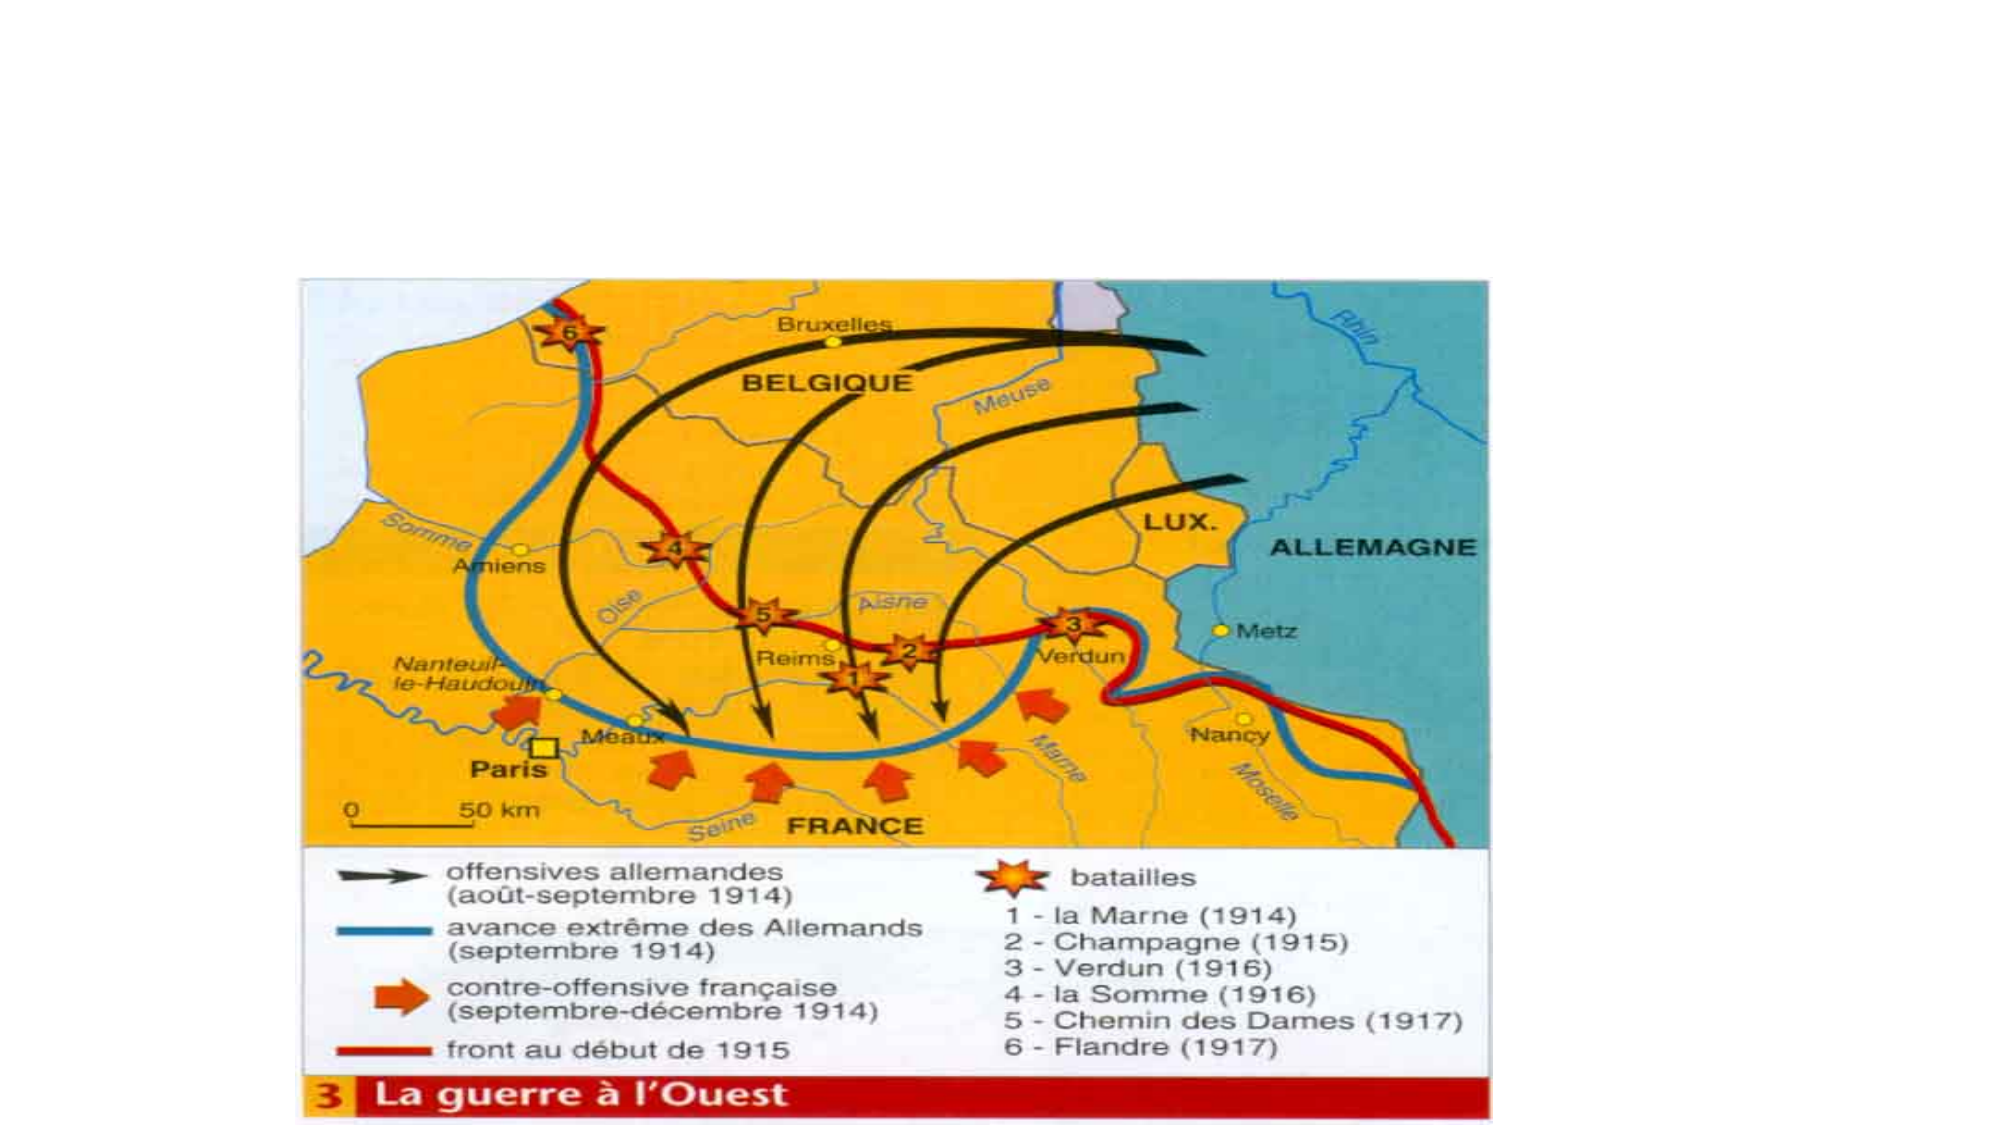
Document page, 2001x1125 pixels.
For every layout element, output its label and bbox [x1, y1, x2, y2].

picture [295, 277, 1493, 1125]
